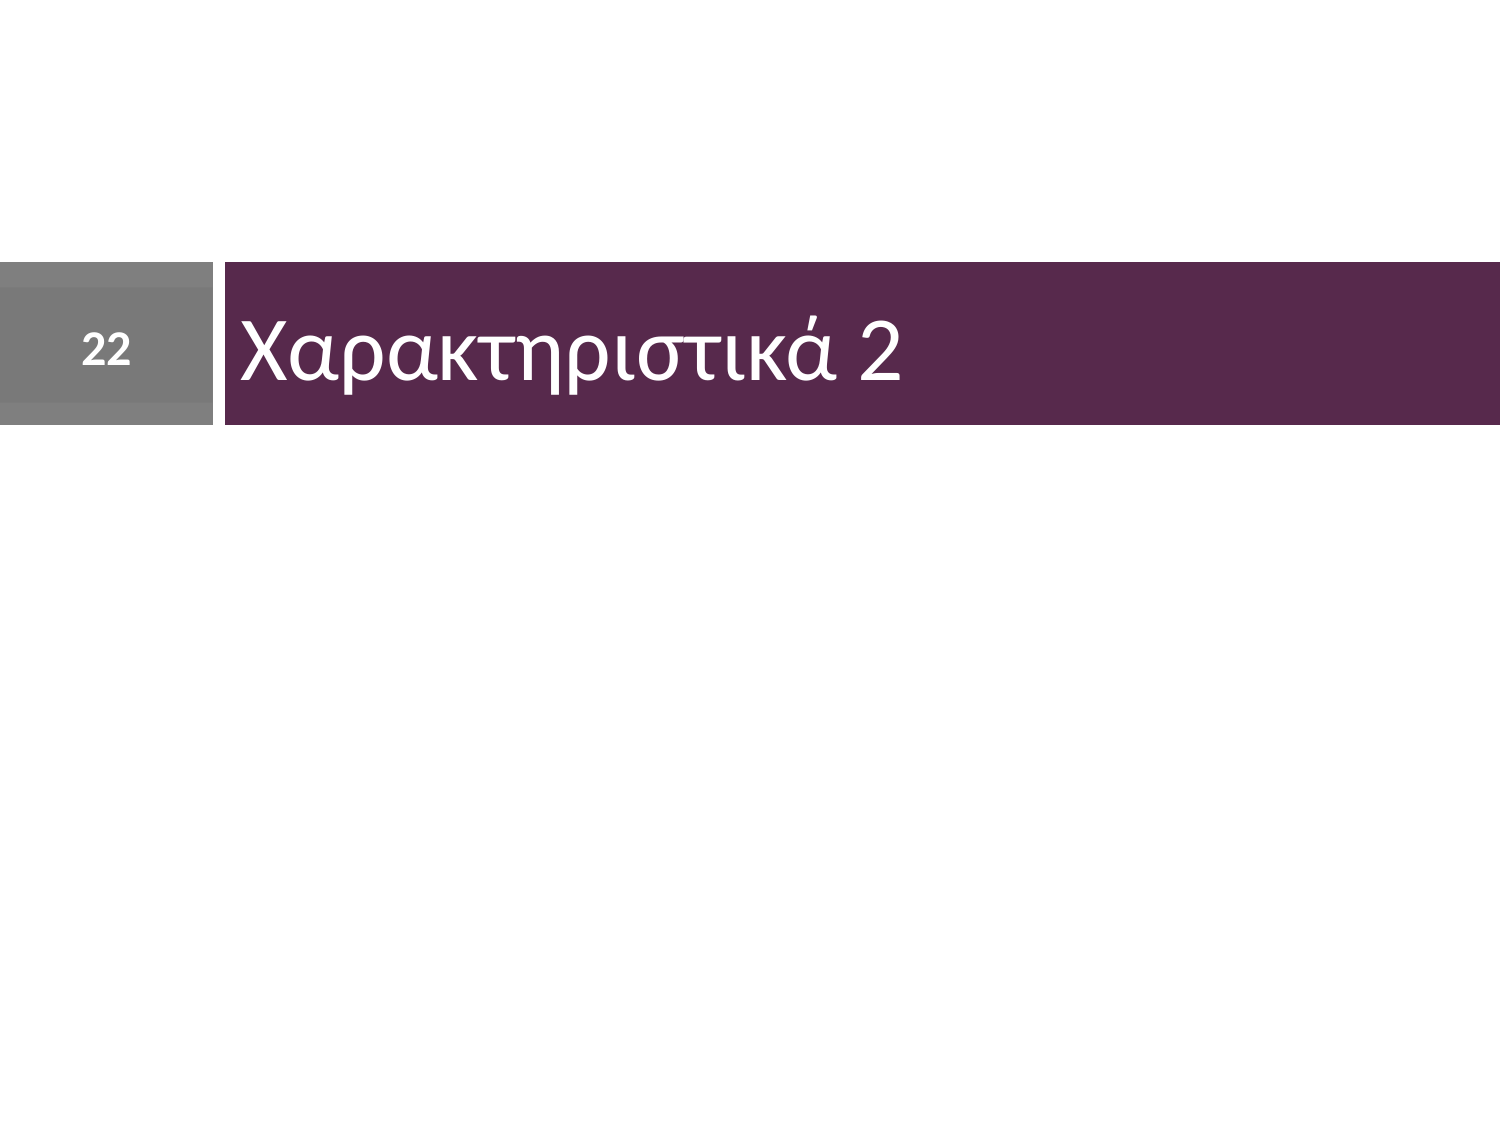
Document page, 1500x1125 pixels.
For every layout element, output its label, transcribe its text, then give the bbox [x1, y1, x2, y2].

title Χαρακτηριστικά 2 [225, 262, 1476, 426]
text_box 22 [0, 287, 213, 403]
